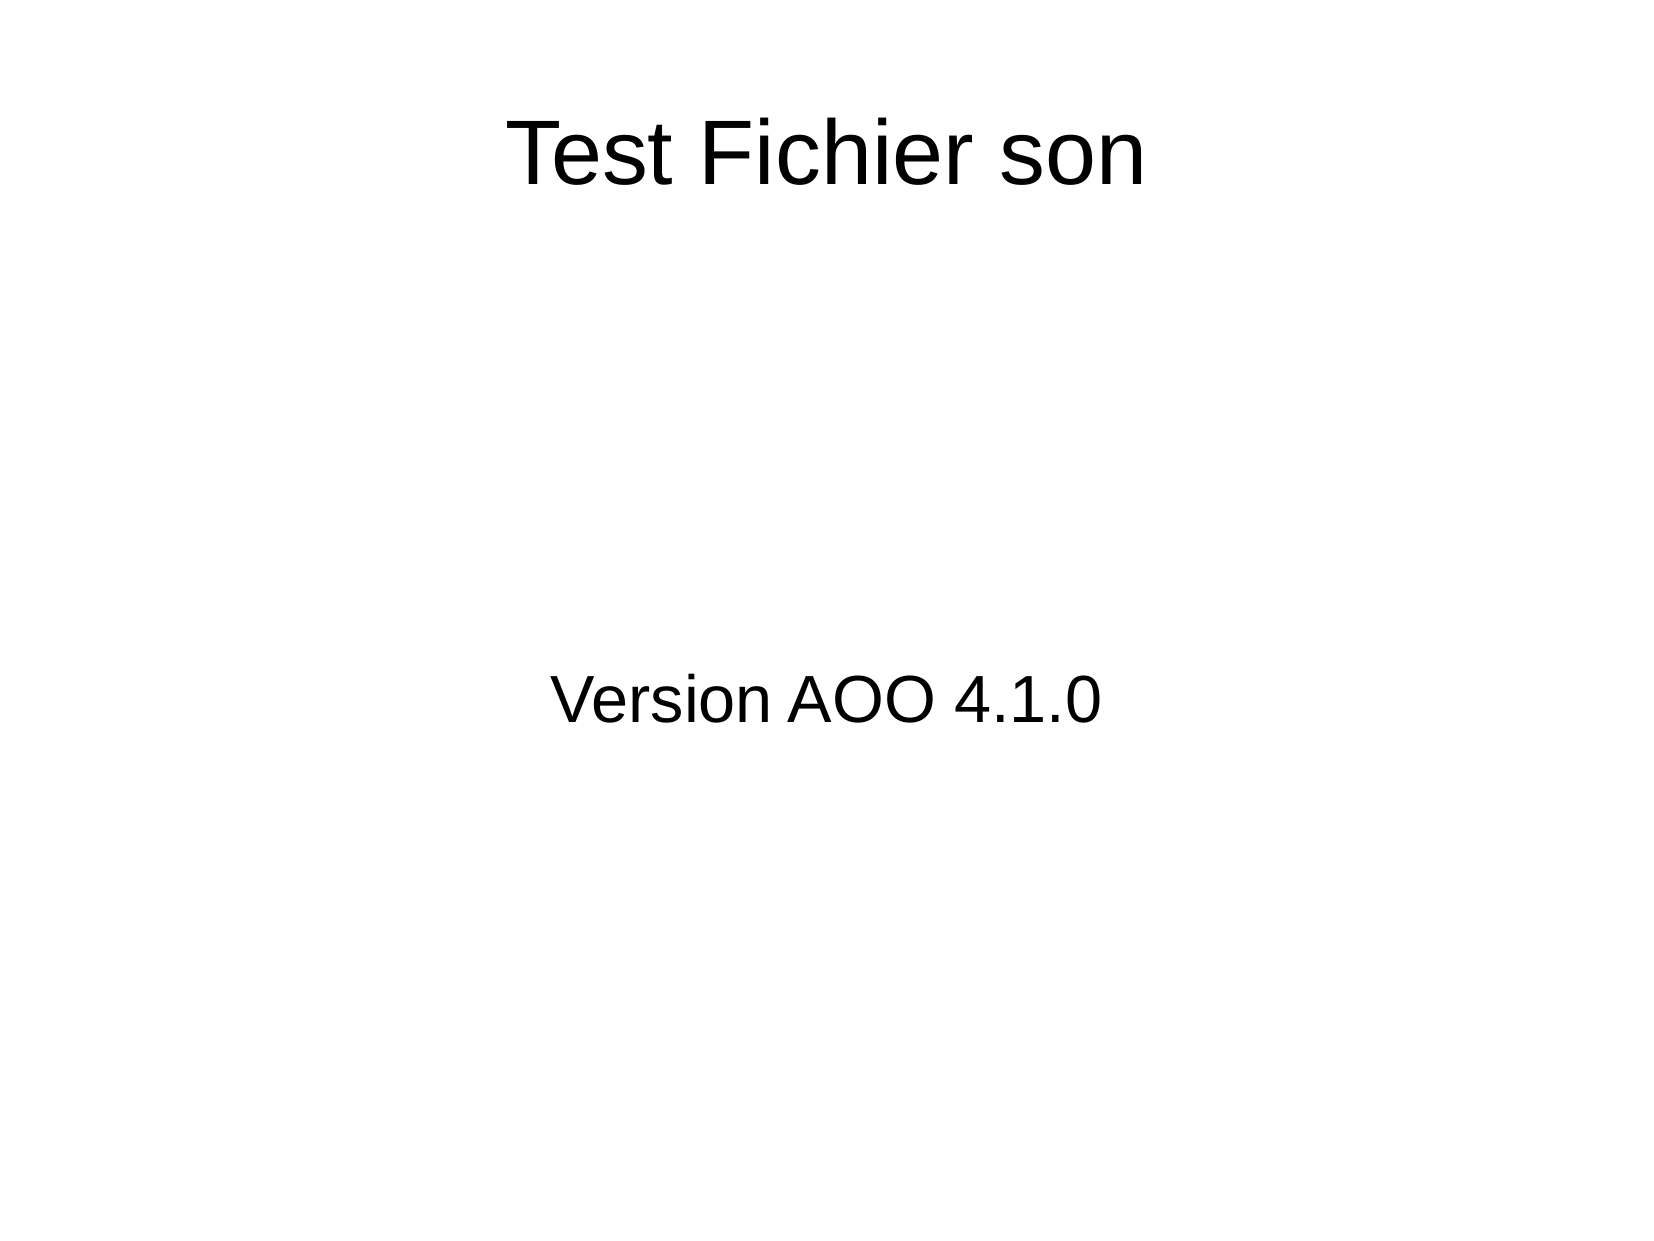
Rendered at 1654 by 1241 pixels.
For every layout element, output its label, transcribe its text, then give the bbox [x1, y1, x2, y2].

subtitle Version AOO 4.1.0 [82, 290, 1571, 1109]
title Test Fichier son [82, 49, 1571, 257]
